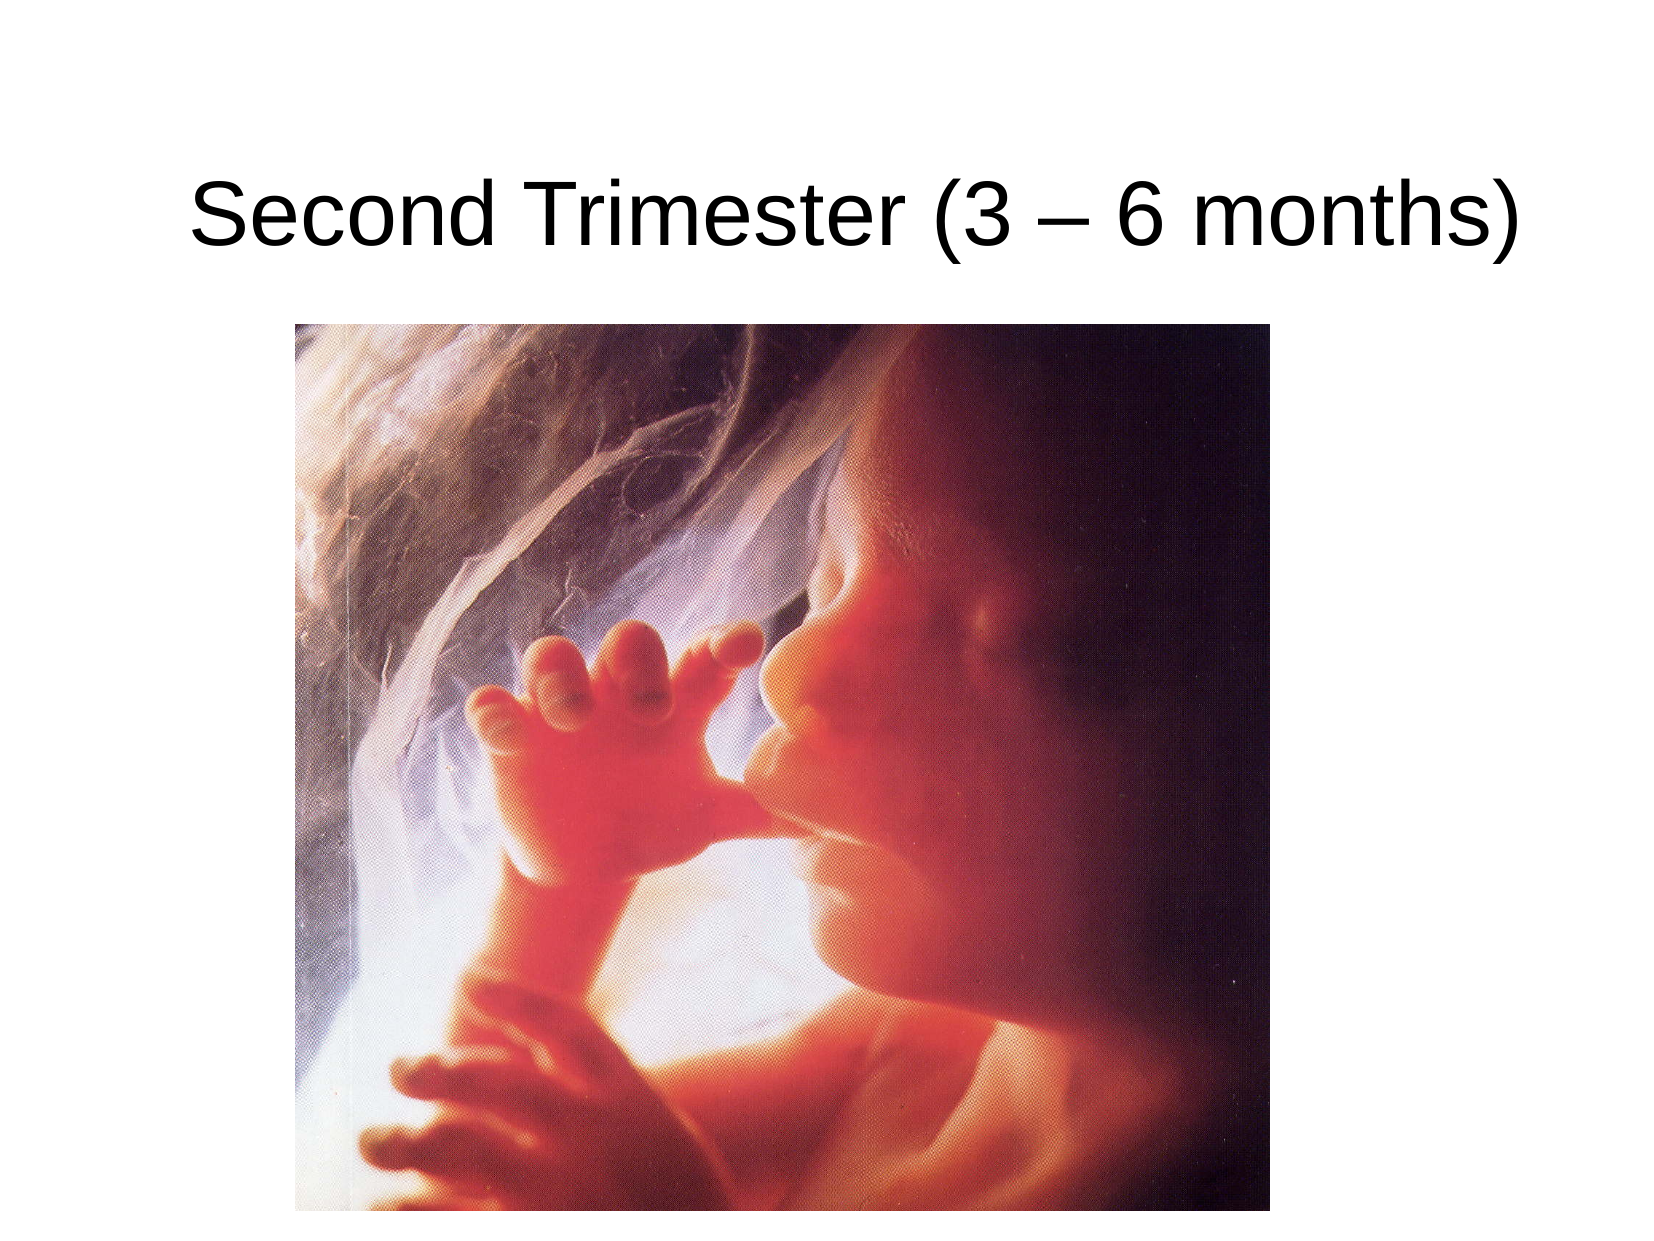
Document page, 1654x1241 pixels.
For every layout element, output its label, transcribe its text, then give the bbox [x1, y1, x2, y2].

picture [295, 324, 1270, 1211]
title Second Trimester (3 – 6 months) [88, 117, 1625, 310]
